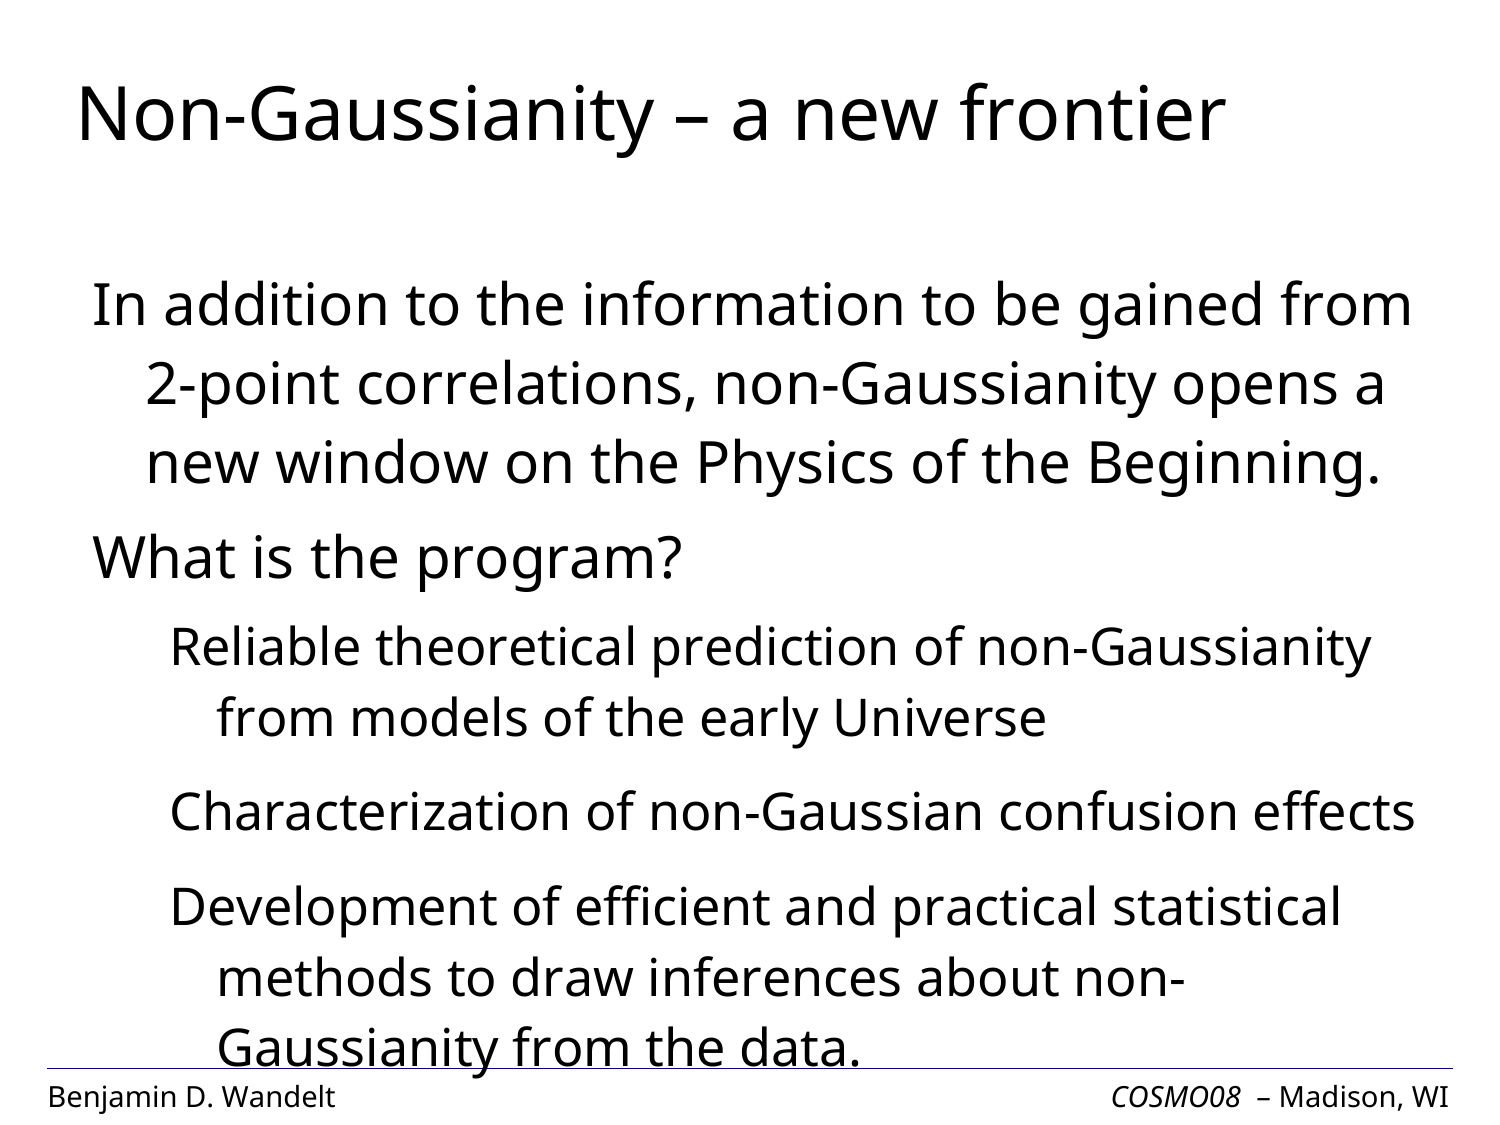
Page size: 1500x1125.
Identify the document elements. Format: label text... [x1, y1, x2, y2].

title Non-Gaussianity – a new frontier [74, 34, 1425, 190]
list In addition to the information to be gained from 2-point correlations, non-Gaussianity opens a new window on the Physics of the Beginning. What is the program? Reliable theoretical prediction of non-Gaussianity from models of the early Universe Characterization of non-Gaussian confusion effects Development of efficient and practical statistical methods to draw inferences about non-Gaussianity from the data. [74, 263, 1425, 1006]
